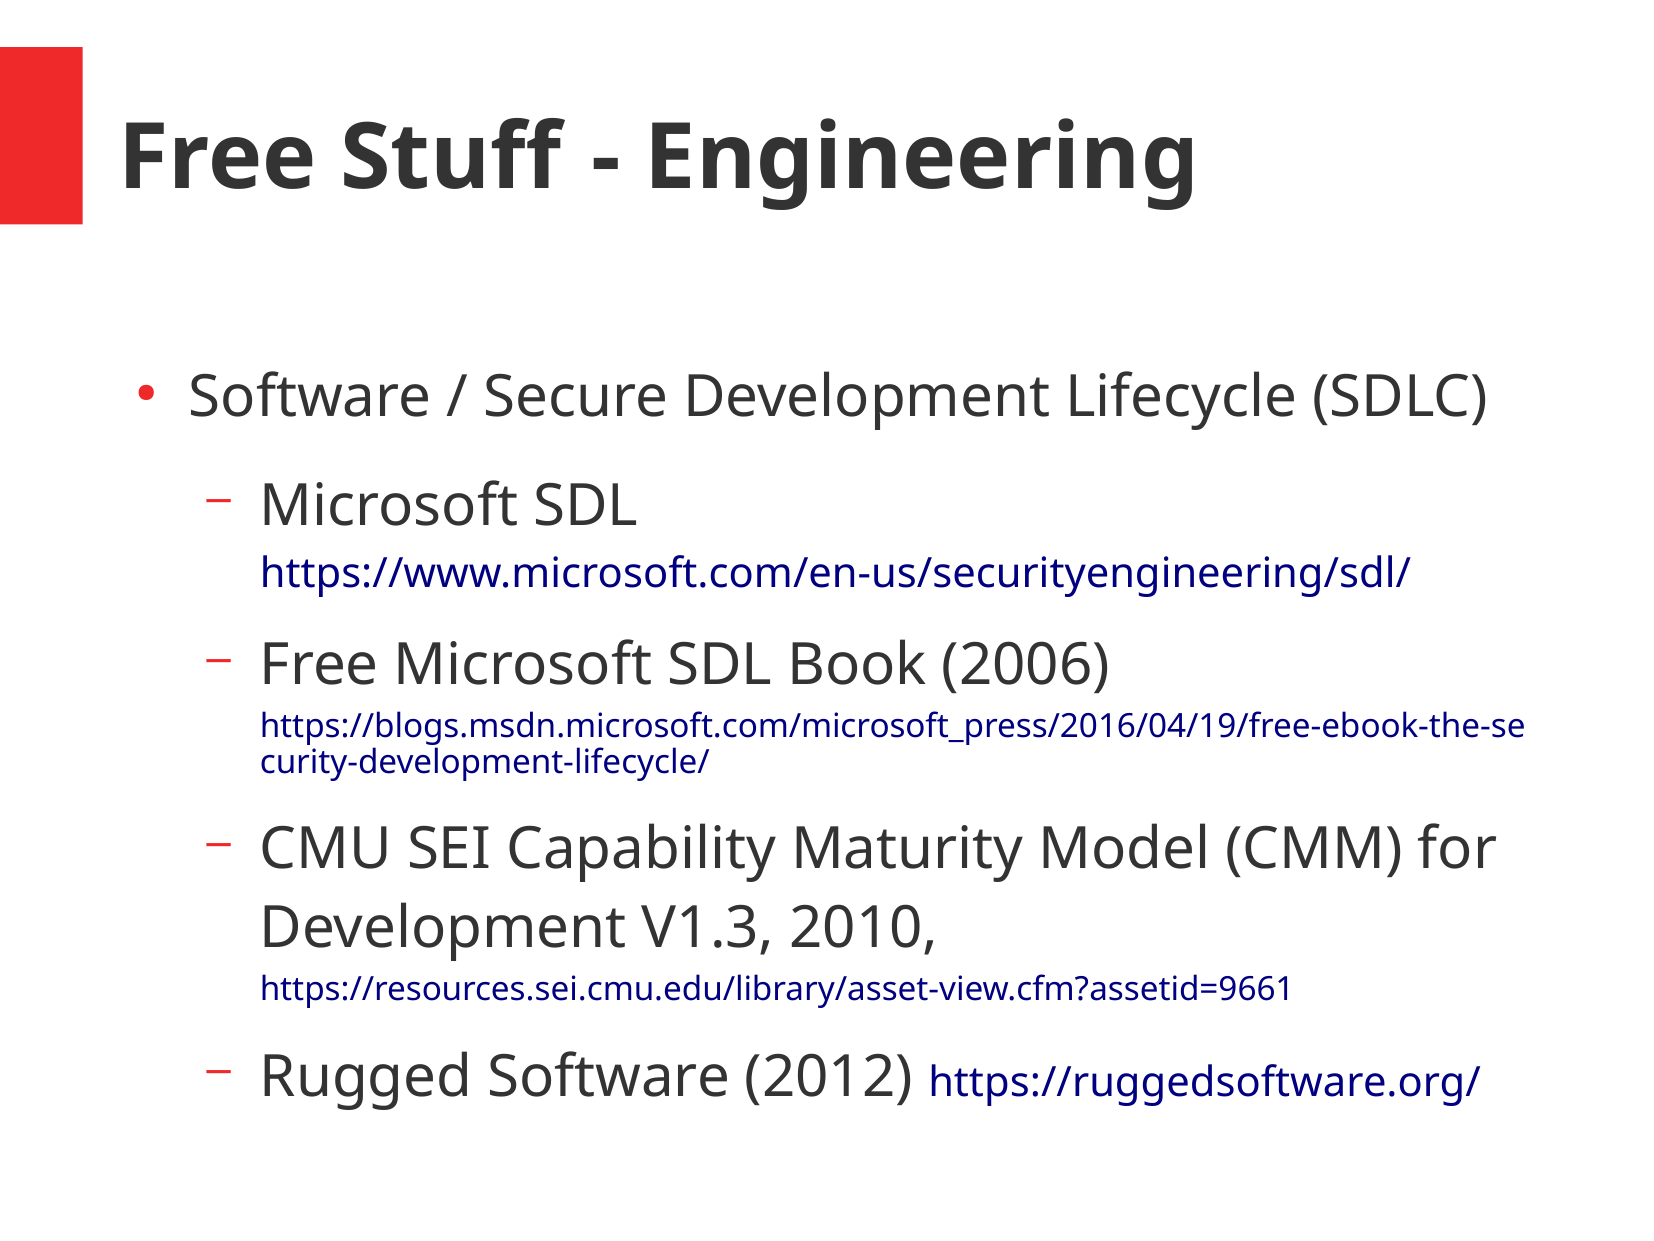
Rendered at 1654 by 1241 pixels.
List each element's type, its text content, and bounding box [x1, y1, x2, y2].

title Free Stuff - Engineering [118, 49, 1571, 257]
list Software / Secure Development Lifecycle (SDLC) Microsoft SDL https://www.microsoft.com/en-us/securityengineering/sdl/ Free Microsoft SDL Book (2006) https://blogs.msdn.microsoft.com/microsoft_press/2016/04/19/free-ebook-the-security-development-lifecycle/ CMU SEI Capability Maturity Model (CMM) for Development V1.3, 2010, https://resources.sei.cmu.edu/library/asset-view.cfm?assetid=9661 Rugged Software (2012) https://ruggedsoftware.org/ [118, 354, 1536, 1074]
